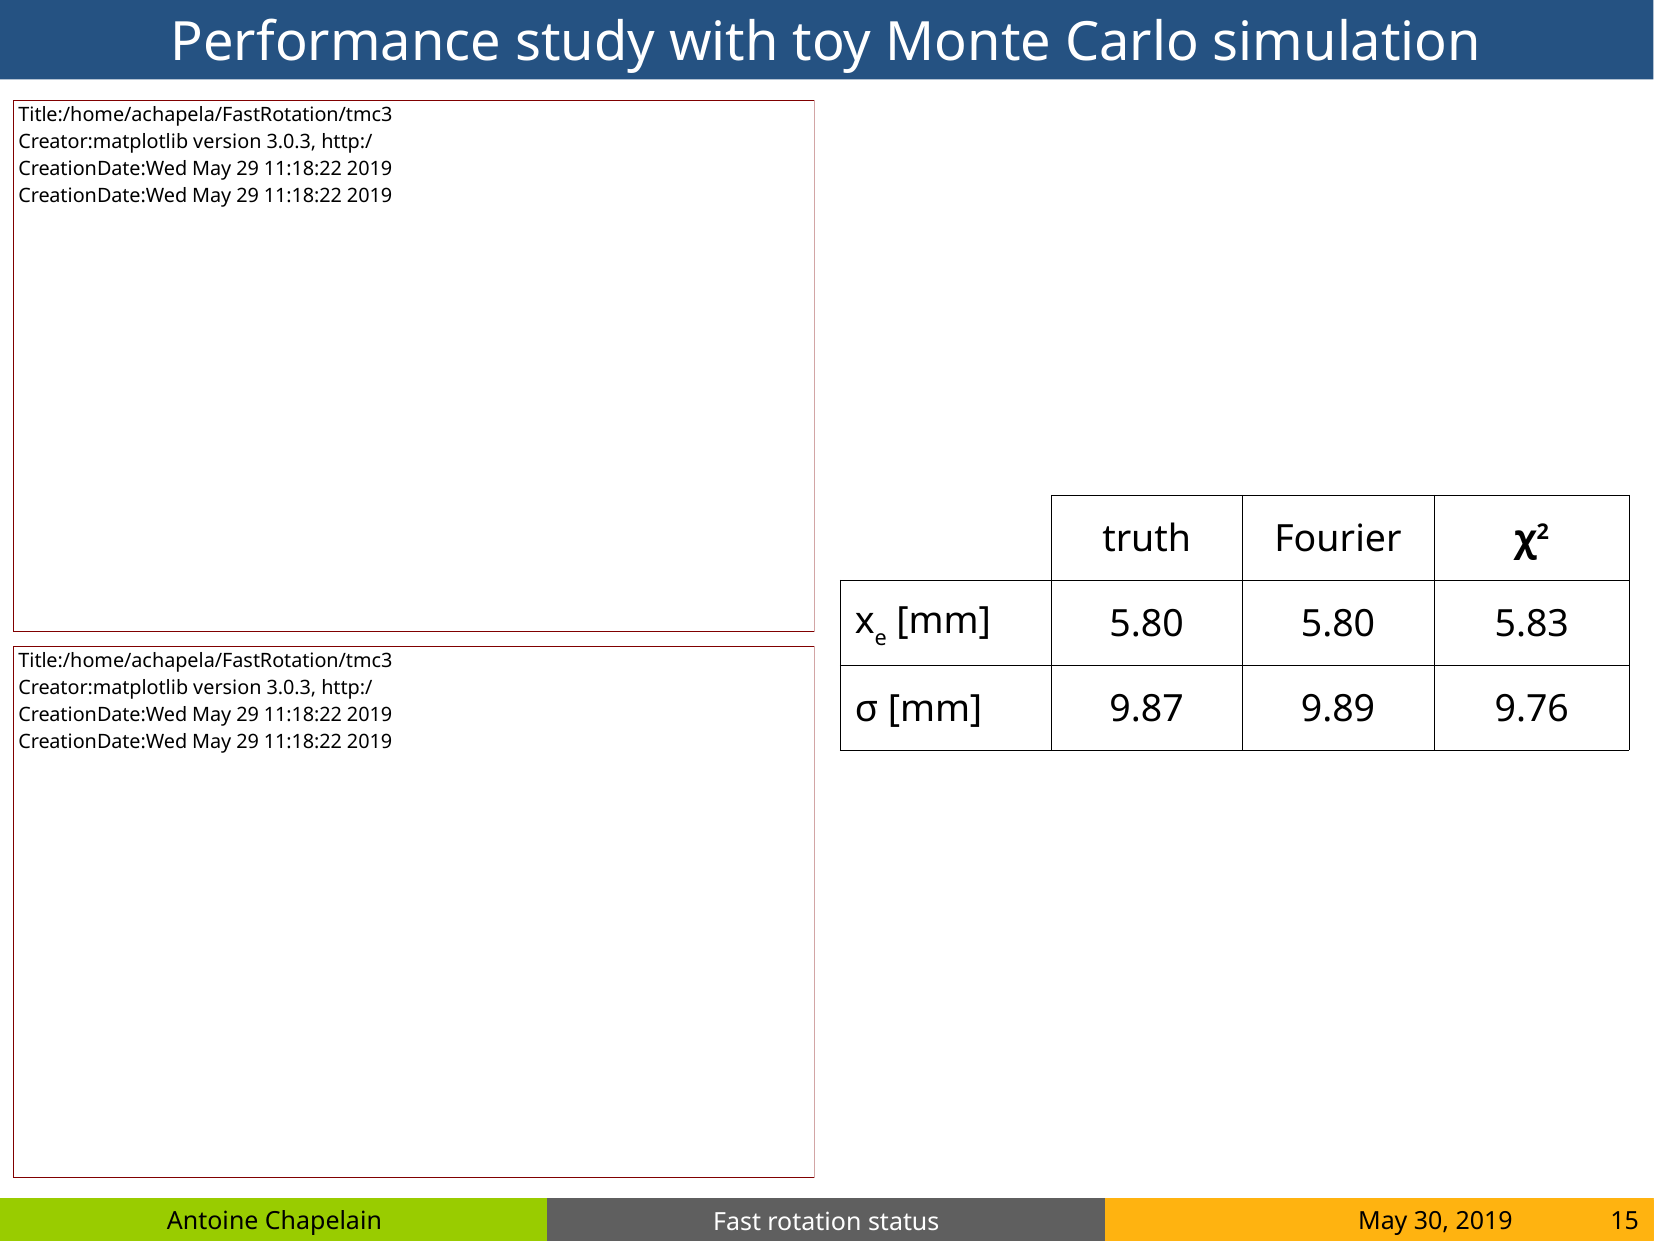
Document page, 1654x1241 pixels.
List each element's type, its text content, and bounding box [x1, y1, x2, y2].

table_cell 5.83 [1435, 581, 1629, 665]
table_cell 5.80 [1052, 581, 1242, 665]
table_header χ2 [1435, 496, 1629, 580]
table_cell σ [mm] [841, 666, 1051, 750]
table_cell 9.87 [1052, 666, 1242, 750]
table_cell 9.76 [1435, 666, 1629, 750]
table_cell 5.80 [1243, 581, 1434, 665]
table_cell xe [mm] [841, 581, 1051, 665]
table_header Fourier [1243, 496, 1434, 580]
picture [11, 99, 815, 632]
picture [11, 645, 815, 1178]
table_cell 9.89 [1243, 666, 1434, 750]
title Performance study with toy Monte Carlo simulation [0, 0, 1654, 80]
table_header [840, 495, 1051, 580]
table_header truth [1052, 496, 1242, 580]
